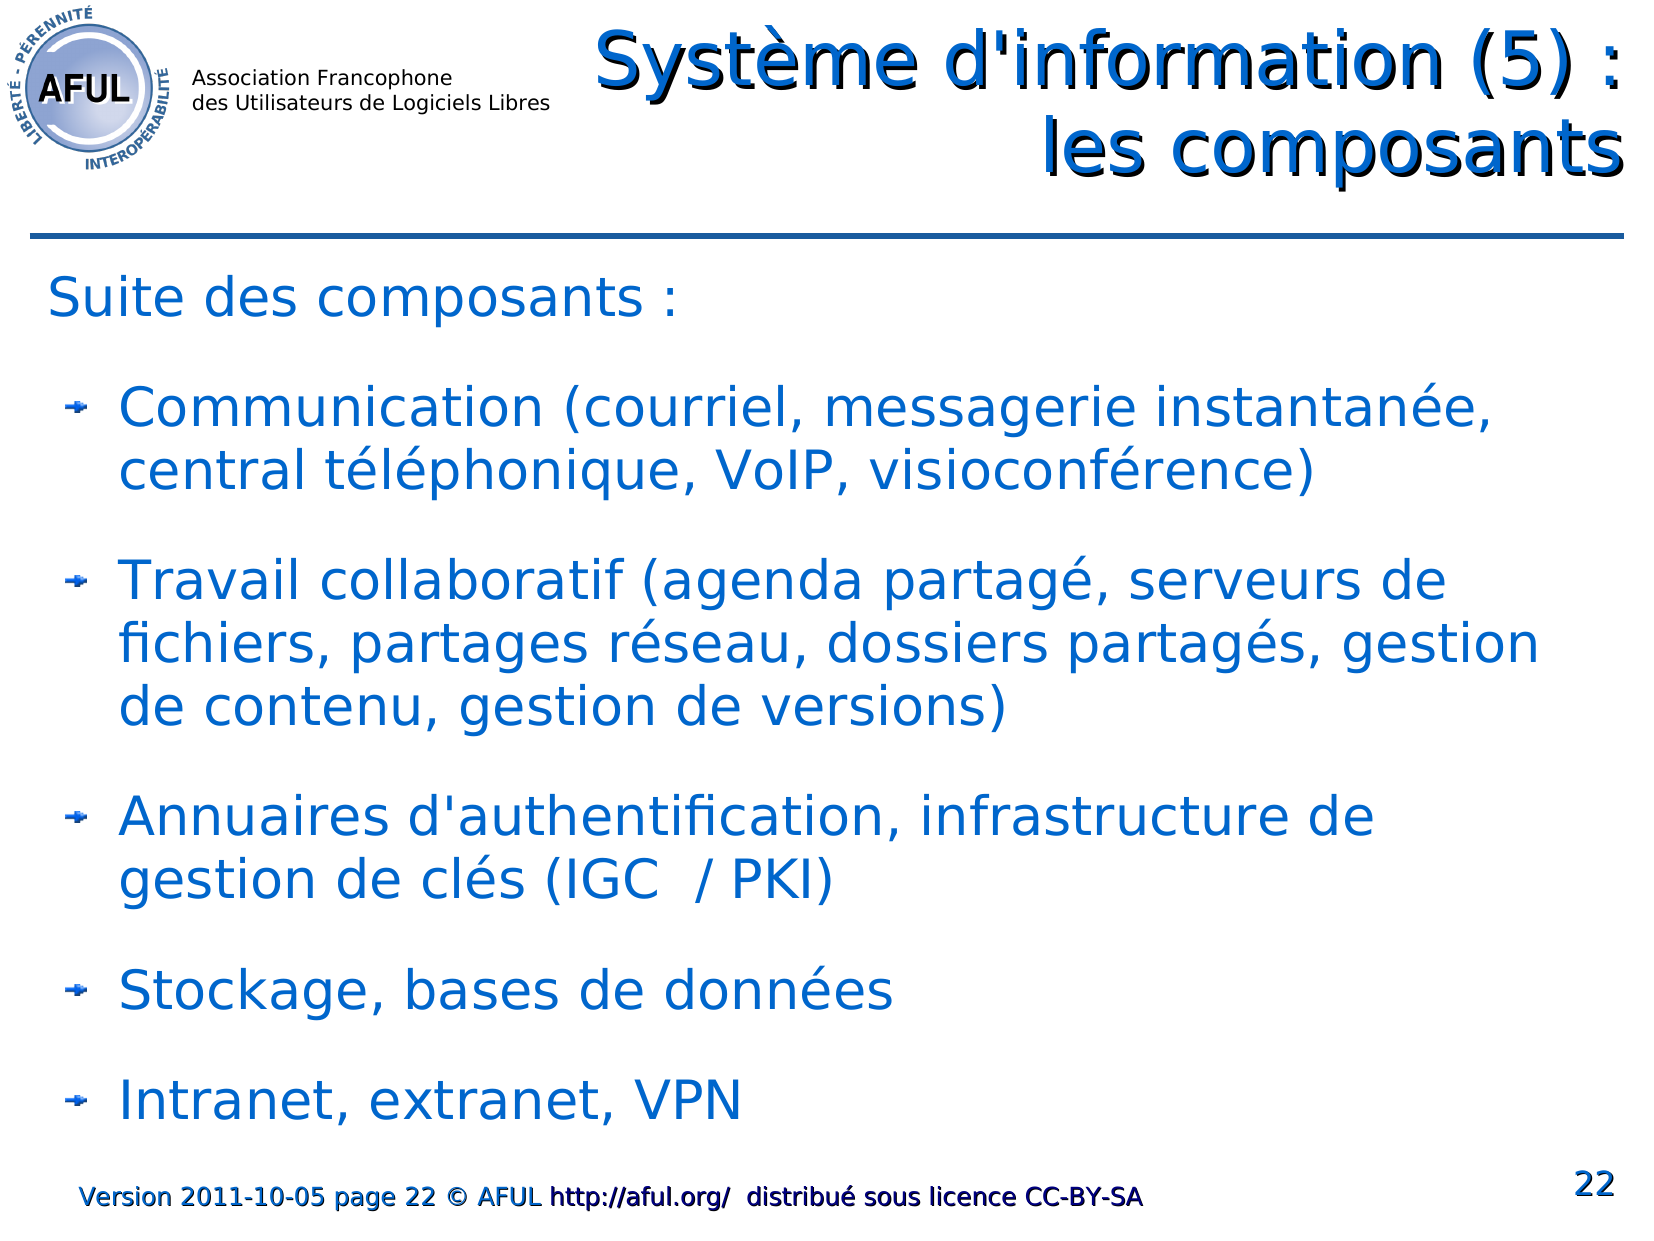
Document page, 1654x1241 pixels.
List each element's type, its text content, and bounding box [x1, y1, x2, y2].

title Système d'information (5) : les composants [501, 7, 1625, 200]
list Suite des composants : Communication (courriel, messagerie instantanée, central téléphonique, VoIP, visioconférence) Travail collaboratif (agenda partagé, serveurs de fichiers, partages réseau, dossiers partagés, gestion de contenu, gestion de versions) Annuaires d'authentification, infrastructure de gestion de clés (IGC / PKI) Stockage, bases de données Intranet, extranet, VPN [47, 265, 1595, 1196]
picture [0, 0, 178, 178]
